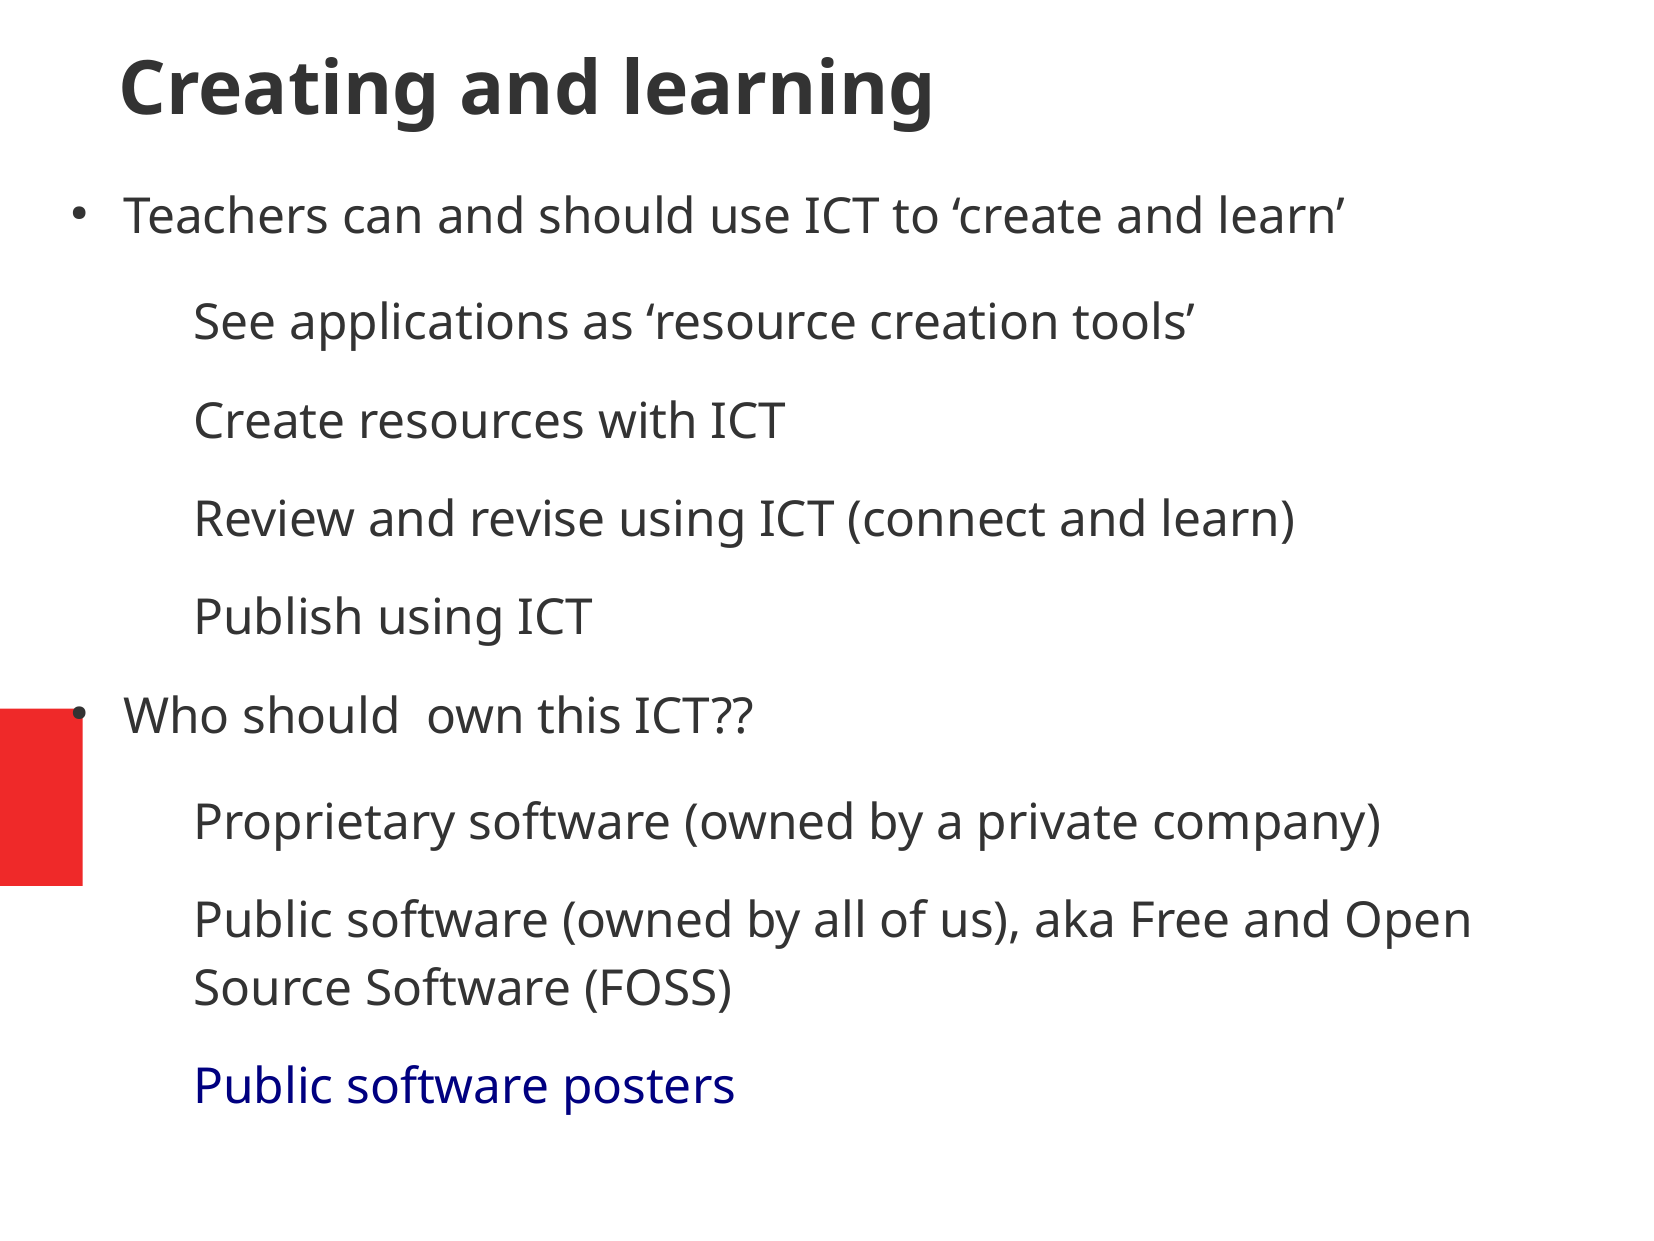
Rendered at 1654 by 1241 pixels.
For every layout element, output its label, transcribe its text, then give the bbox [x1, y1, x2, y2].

title Creating and learning [118, 2, 1524, 170]
list Teachers can and should use ICT to ‘create and learn’ See applications as ‘resource creation tools’ Create resources with ICT Review and revise using ICT (connect and learn) Publish using ICT Who should own this ICT?? Proprietary software (owned by a private company) Public software (owned by all of us), aka Free and Open Source Software (FOSS) Public software posters [53, 180, 1632, 1218]
